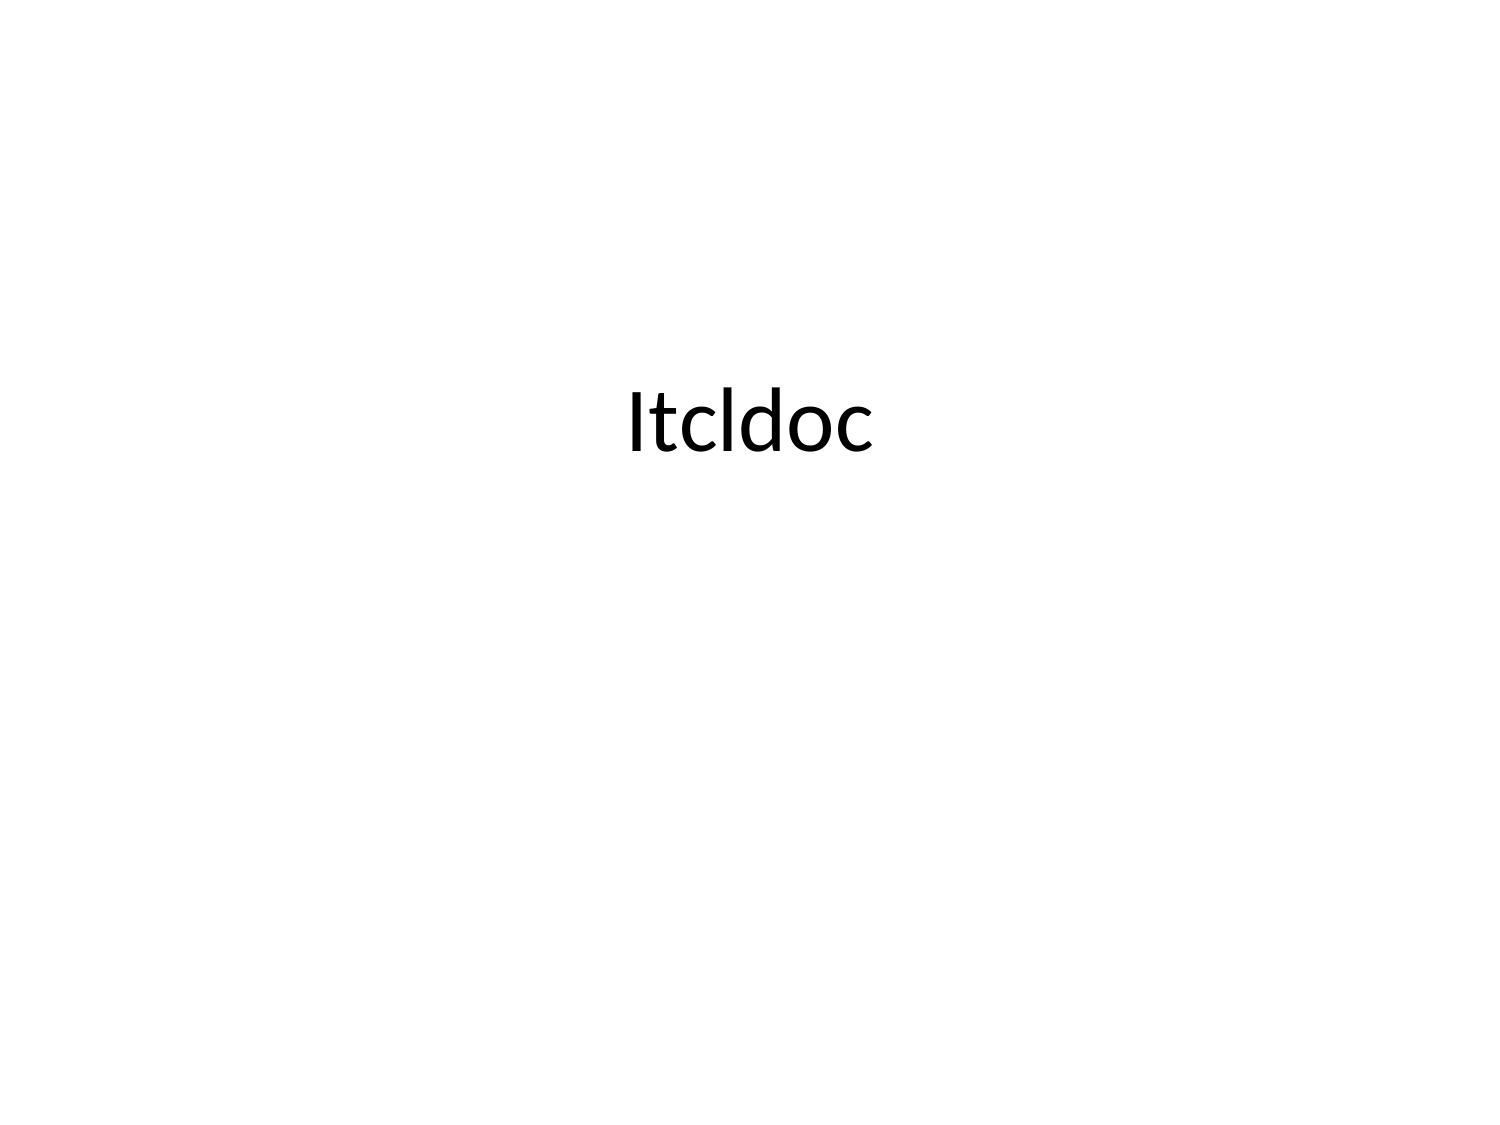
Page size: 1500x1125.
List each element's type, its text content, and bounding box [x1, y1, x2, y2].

text_box Itcldoc [112, 349, 1388, 591]
